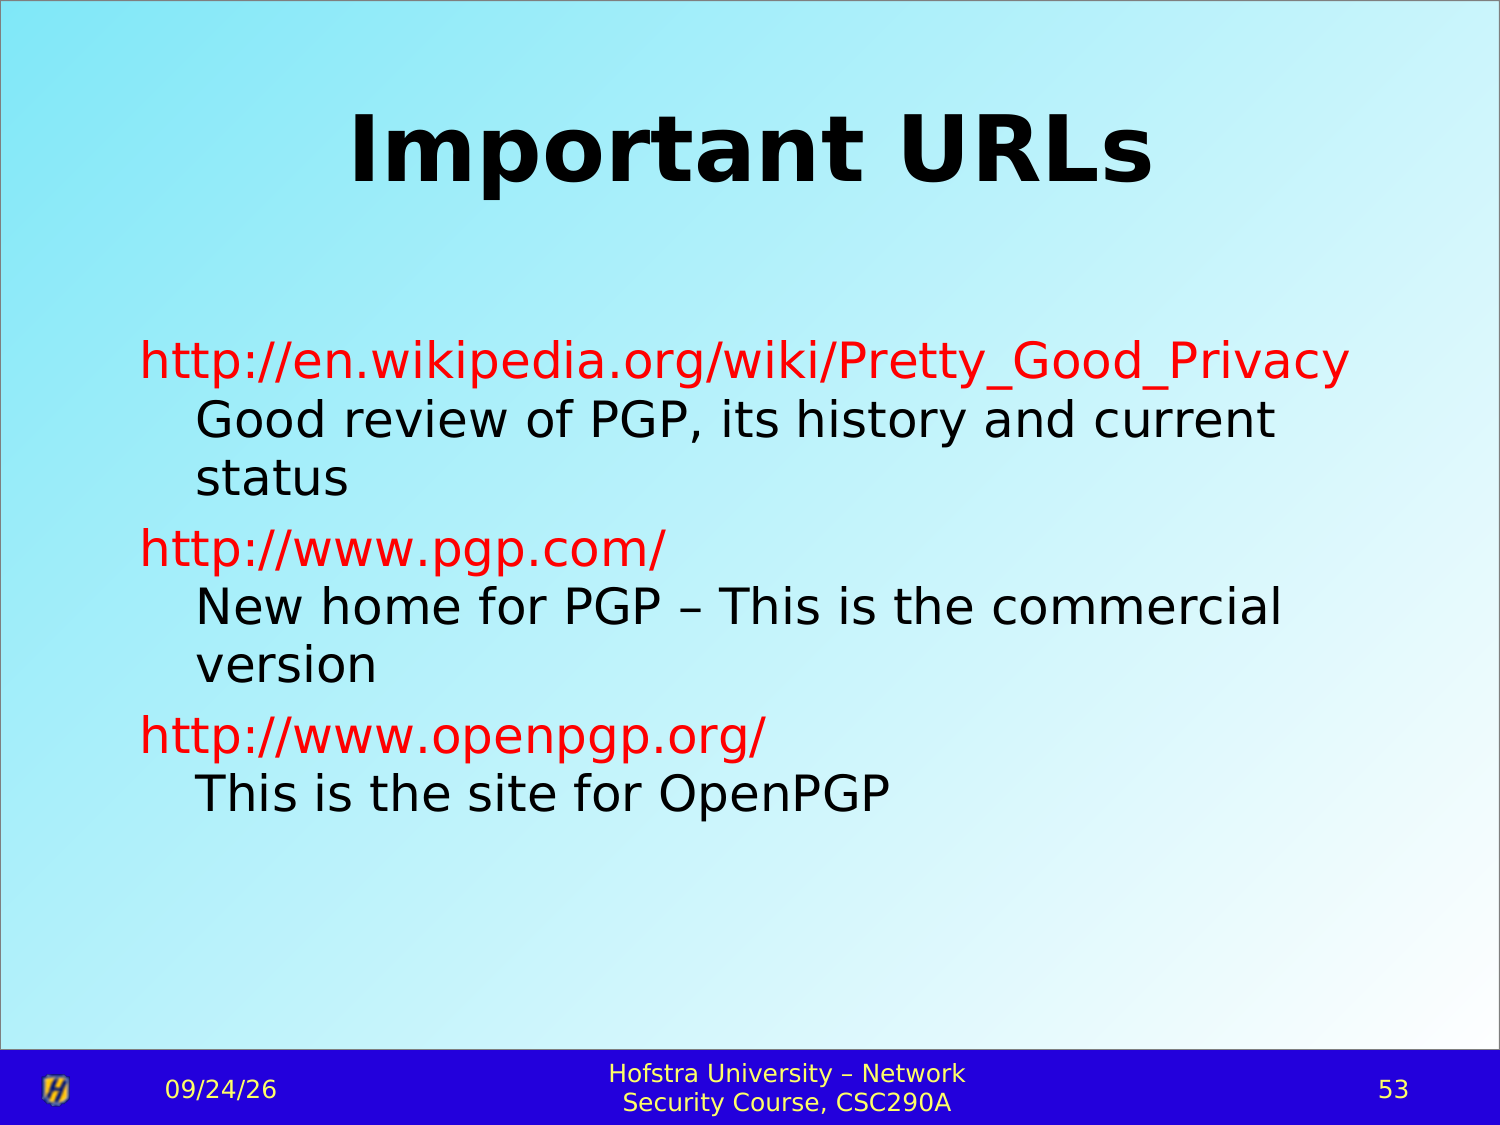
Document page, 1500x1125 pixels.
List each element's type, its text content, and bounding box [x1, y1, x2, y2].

title Important URLs [112, 85, 1391, 212]
list http://en.wikipedia.org/wiki/Pretty_Good_Privacy Good review of PGP, its history and current status http://www.pgp.com/ New home for PGP – This is the commercial version http://www.openpgp.org/ This is the site for OpenPGP [124, 324, 1432, 1000]
picture [37, 1072, 76, 1110]
